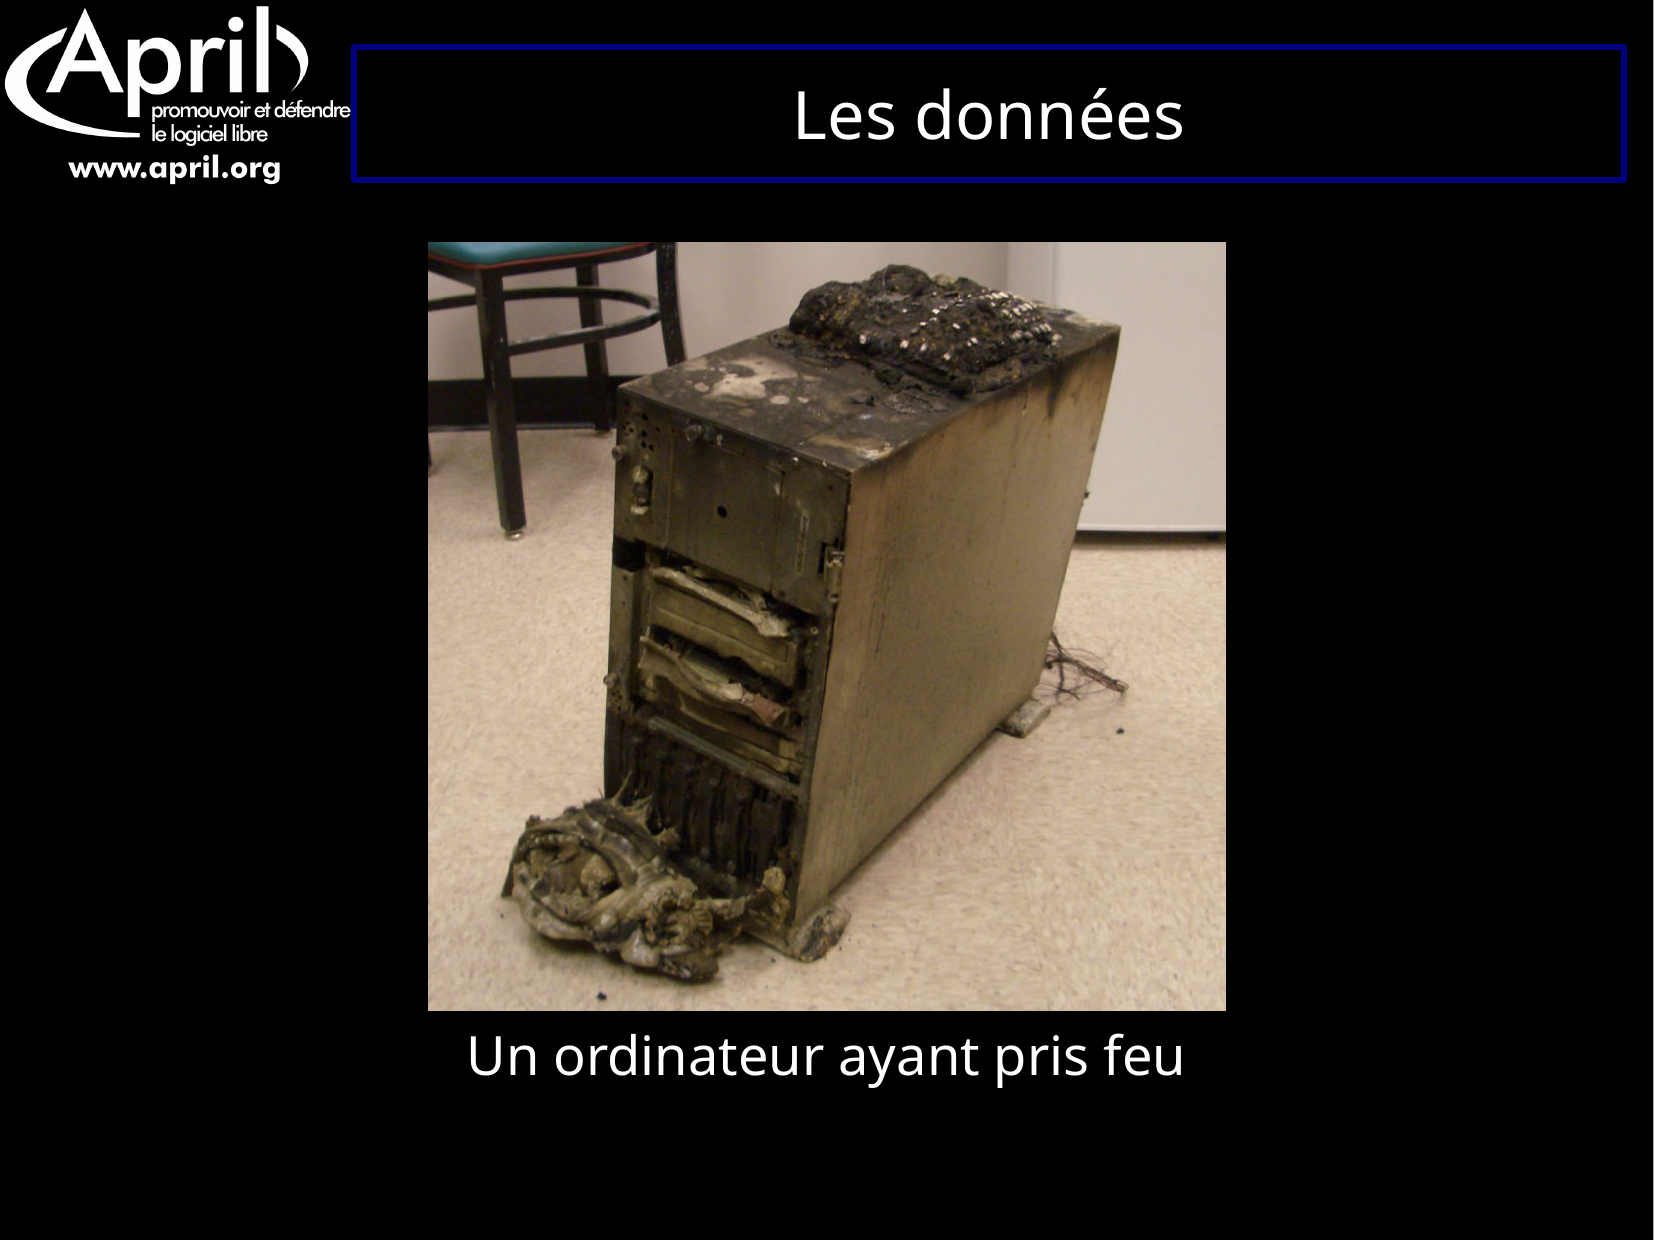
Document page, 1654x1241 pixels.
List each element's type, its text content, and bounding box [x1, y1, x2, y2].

title Les données [354, 47, 1625, 181]
picture [0, 0, 355, 200]
text_box Un ordinateur ayant pris feu [191, 1009, 1462, 1088]
picture [428, 242, 1226, 1009]
